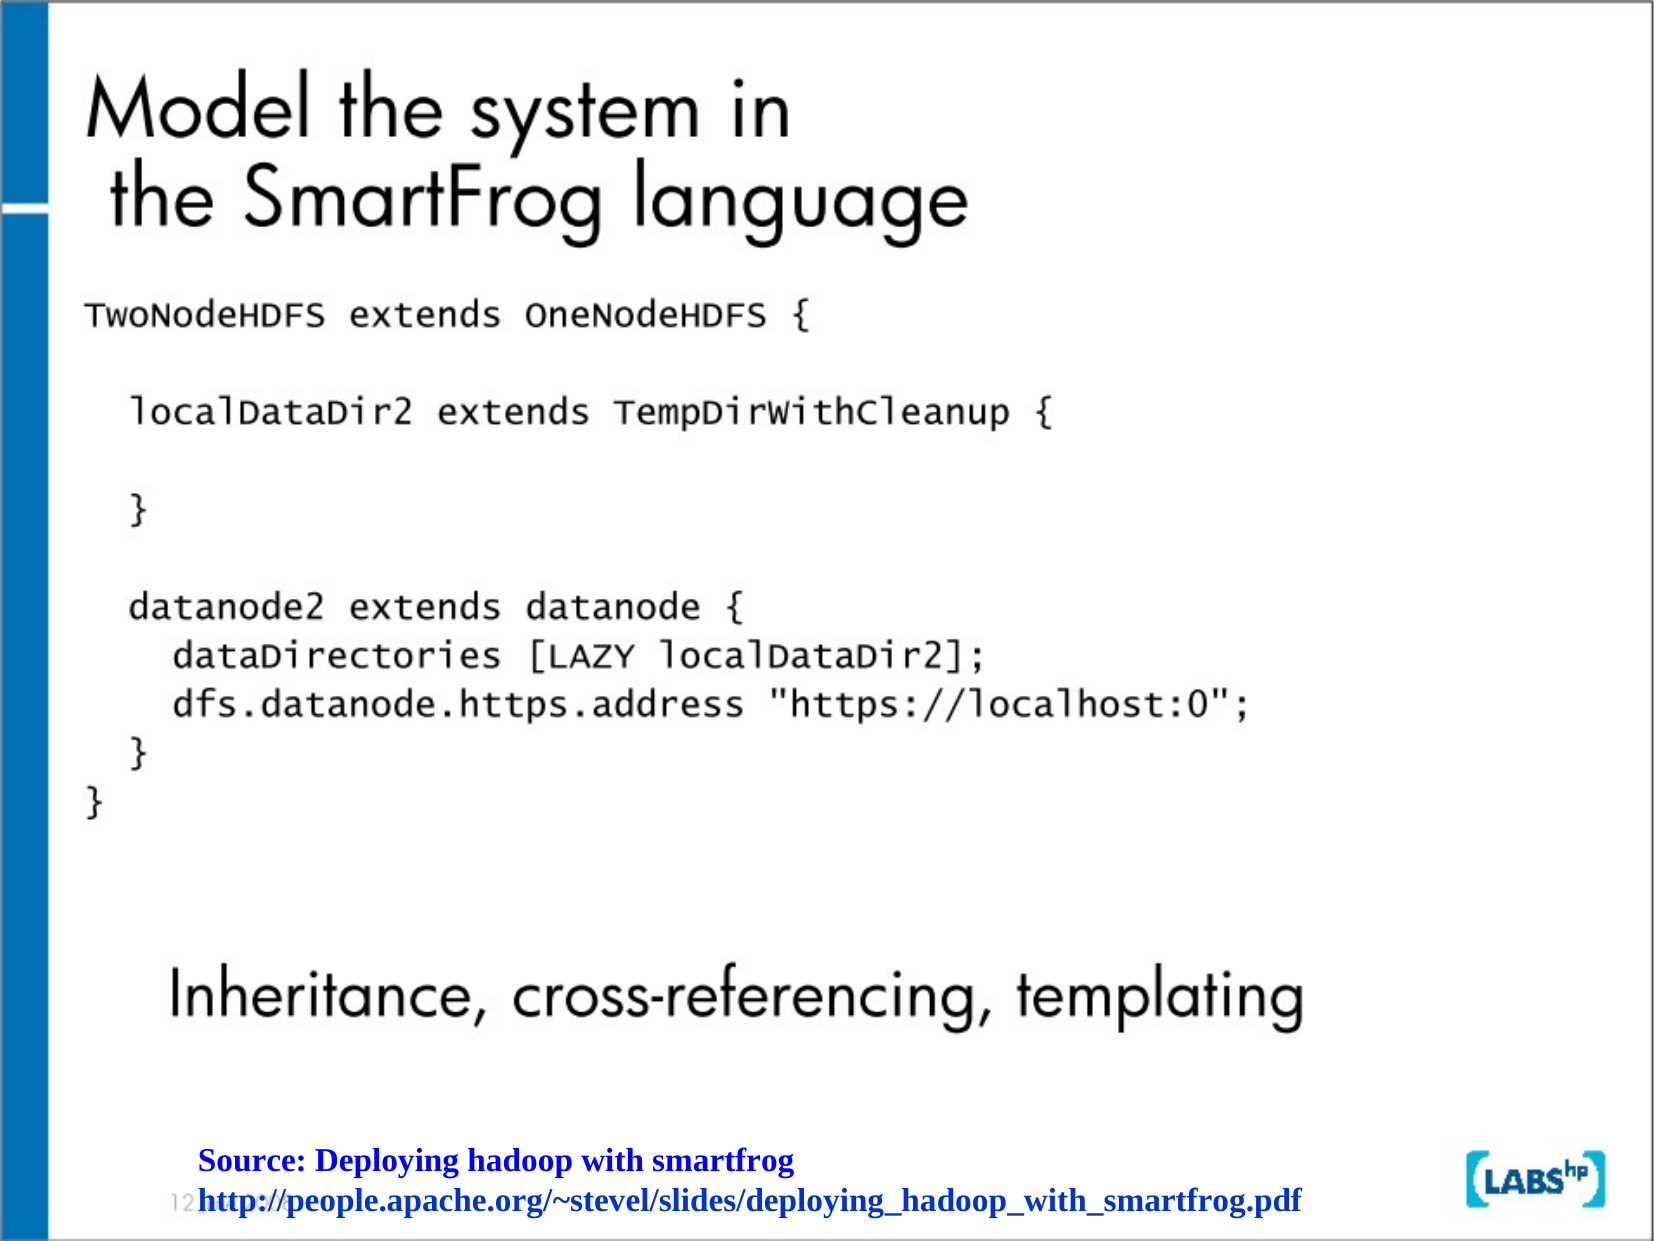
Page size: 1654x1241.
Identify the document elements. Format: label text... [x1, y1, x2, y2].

text_box Source: Deploying hadoop with smartfrog http://people.apache.org/~stevel/slides/deploying_hadoop_with_smartfrog.pdf [183, 1128, 1512, 1220]
picture [0, 0, 1654, 1241]
